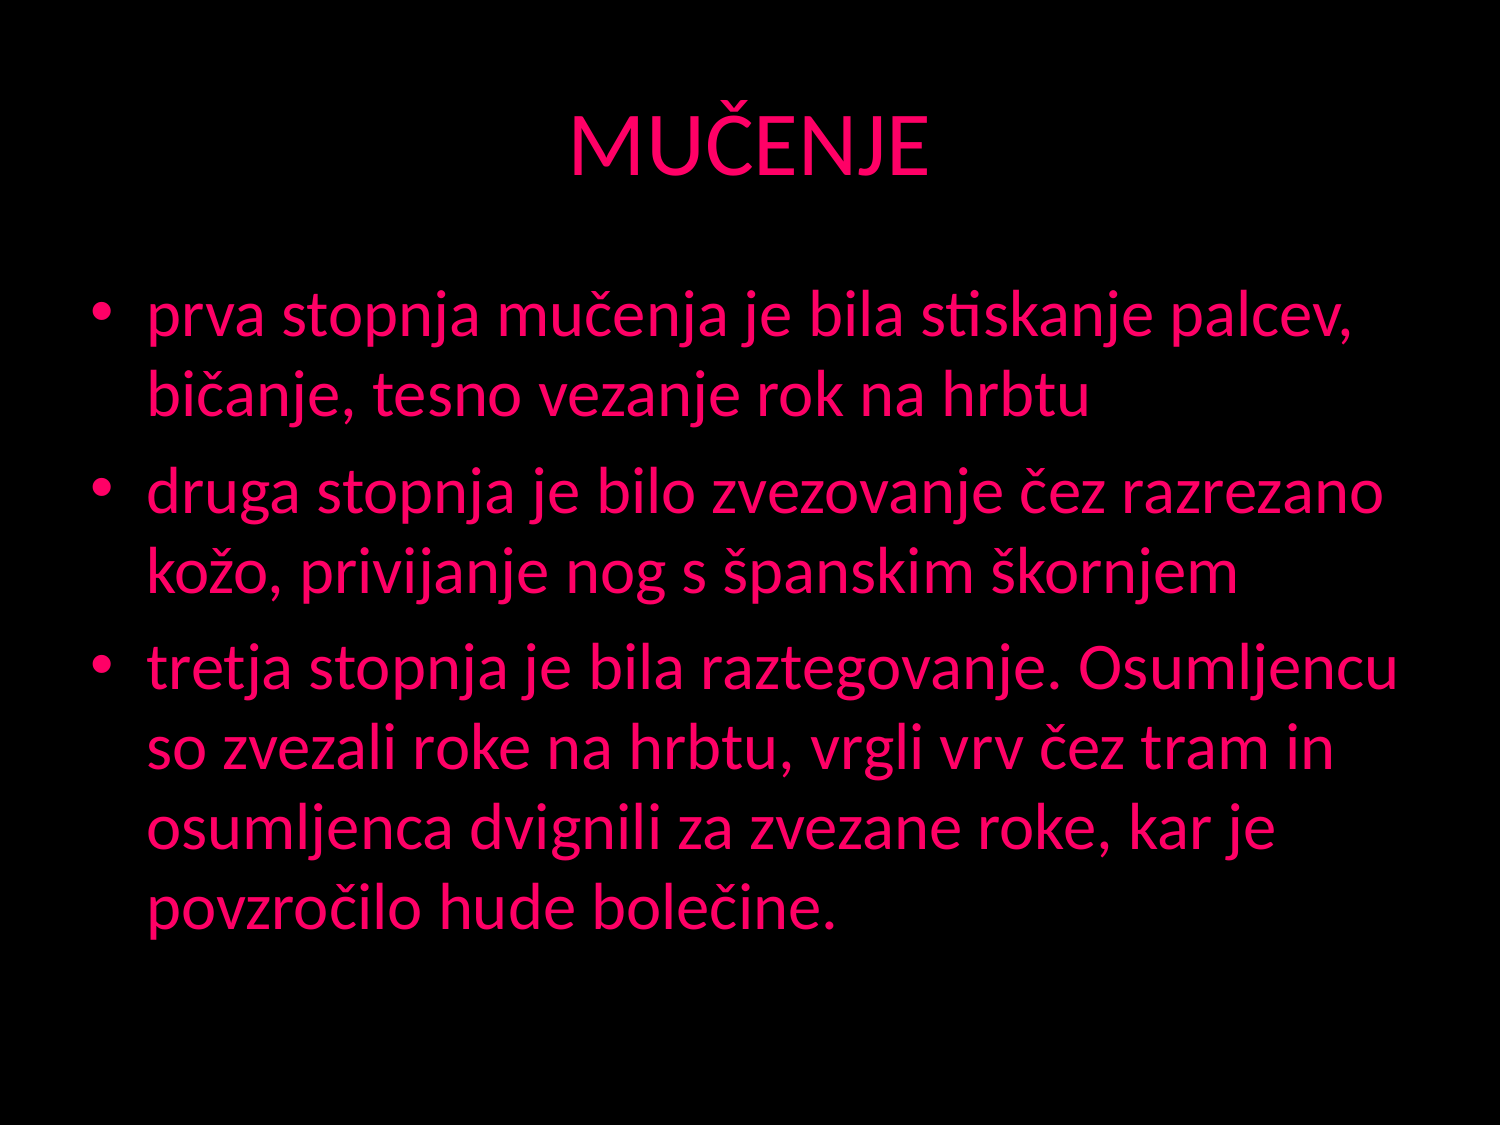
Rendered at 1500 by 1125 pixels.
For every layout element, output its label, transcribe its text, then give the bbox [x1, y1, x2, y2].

title MUČENJE [75, 45, 1425, 233]
list prva stopnja mučenja je bila stiskanje palcev, bičanje, tesno vezanje rok na hrbtu druga stopnja je bilo zvezovanje čez razrezano kožo, privijanje nog s španskim škornjem tretja stopnja je bila raztegovanje. Osumljencu so zvezali roke na hrbtu, vrgli vrv čez tram in osumljenca dvignili za zvezane roke, kar je povzročilo hude bolečine. [75, 262, 1425, 1005]
